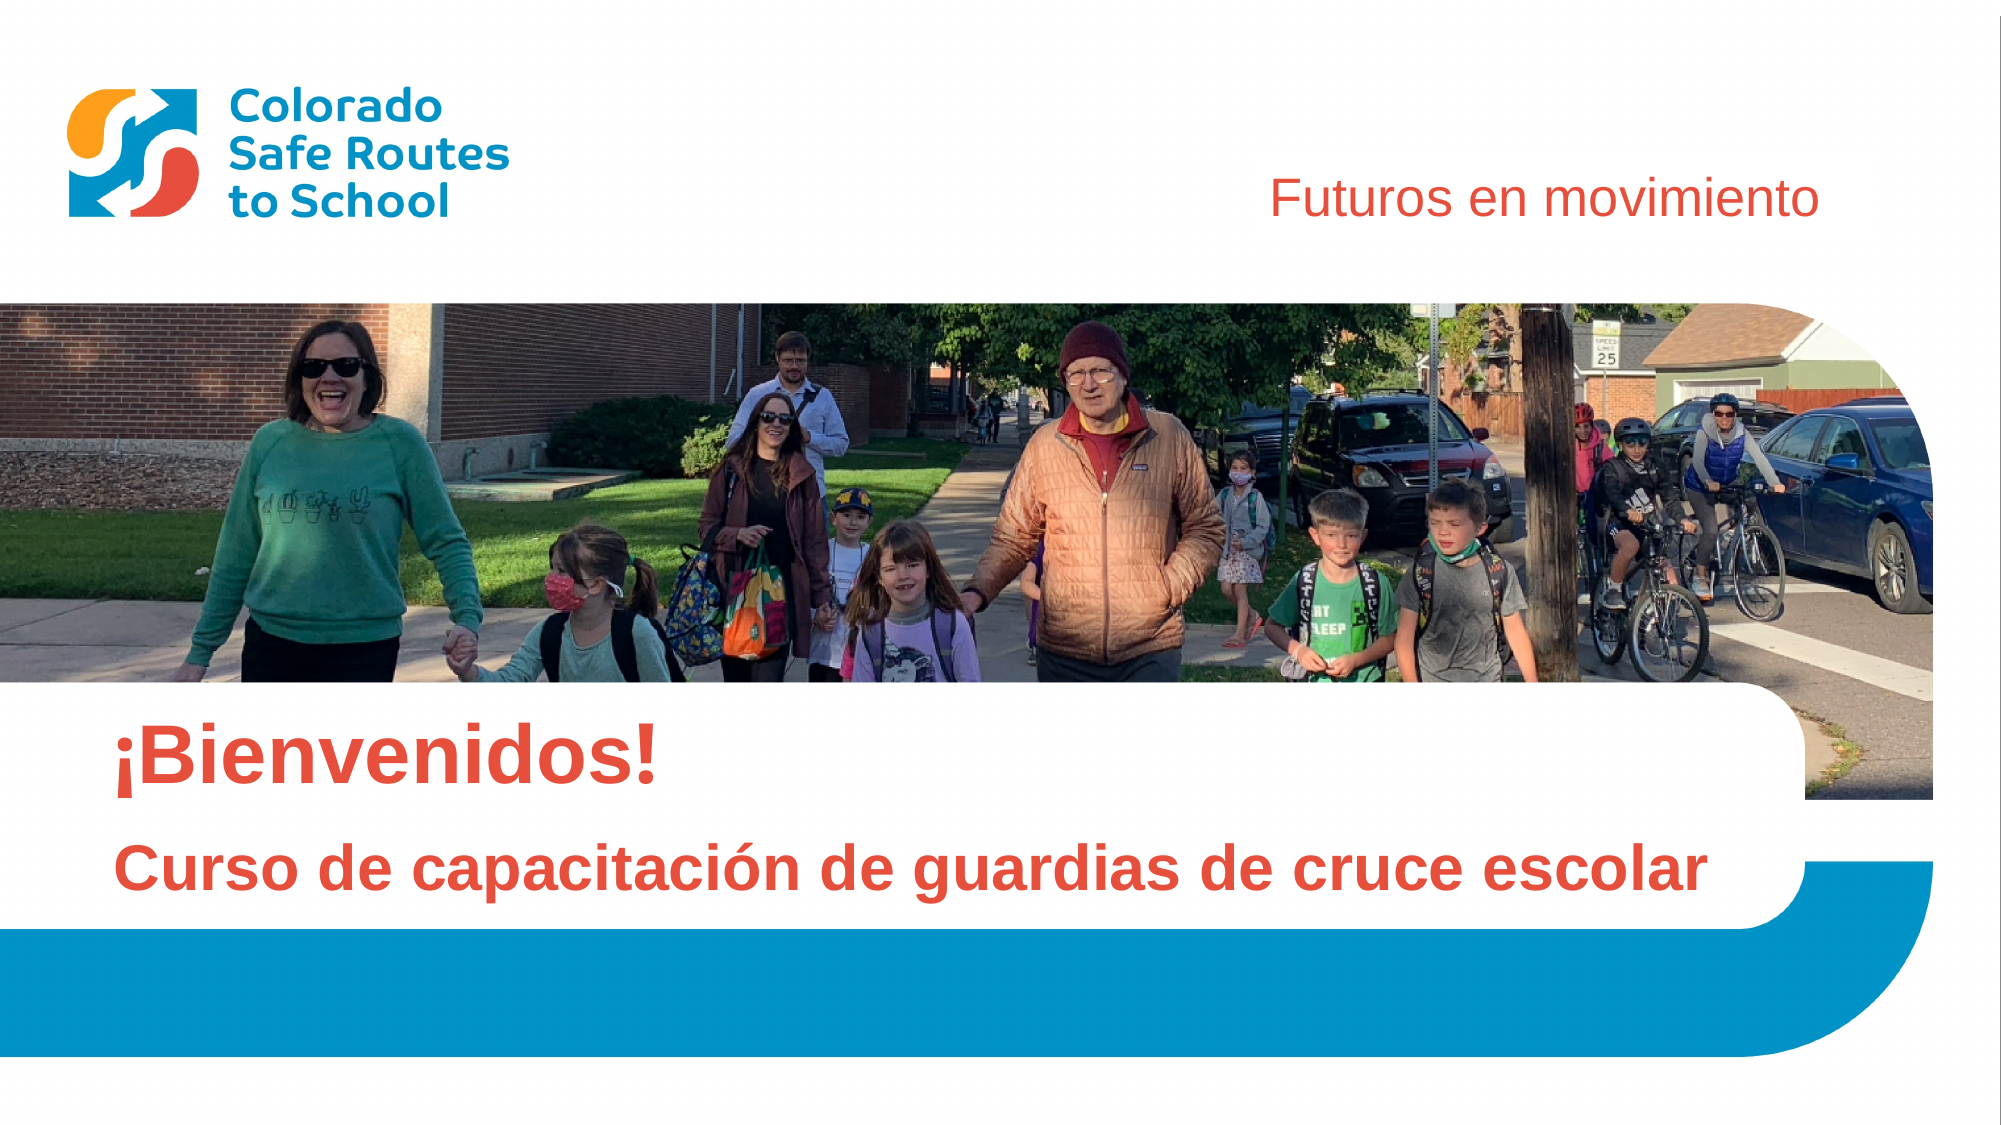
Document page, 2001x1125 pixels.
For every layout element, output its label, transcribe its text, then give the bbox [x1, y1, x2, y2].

title Curso de capacitación de guardias de cruce escolar [98, 806, 1756, 912]
text_box ¡Bienvenidos! [98, 703, 1683, 810]
text_box Futuros en movimiento [1254, 155, 1876, 237]
